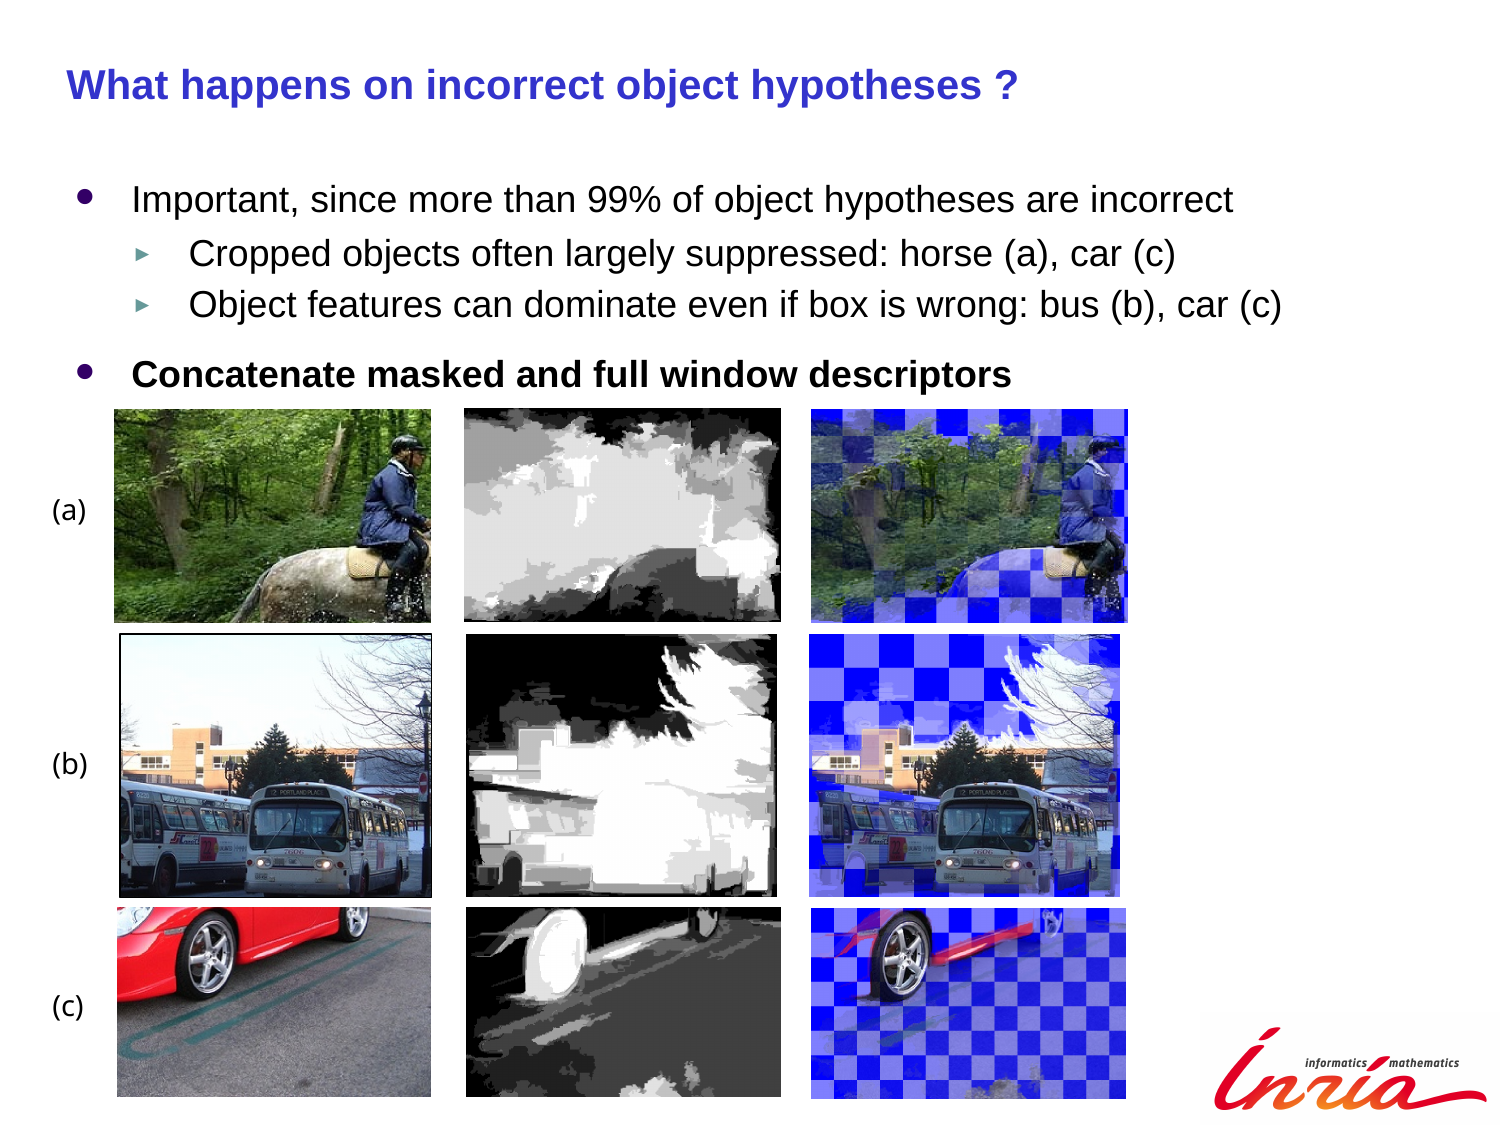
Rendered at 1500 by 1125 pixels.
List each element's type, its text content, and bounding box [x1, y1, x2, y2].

picture [811, 908, 1126, 1099]
title What happens on incorrect object hypotheses ? [51, 46, 1459, 123]
list Important, since more than 99% of object hypotheses are incorrect Cropped objects often largely suppressed: horse (a), car (c) Object features can dominate even if box is wrong: bus (b), car (c) Concatenate masked and full window descriptors [75, 178, 1425, 971]
picture [464, 408, 781, 622]
text_box (a) [37, 483, 109, 534]
picture [114, 409, 431, 623]
picture [120, 634, 431, 897]
picture [811, 409, 1128, 623]
picture [1200, 1012, 1500, 1125]
picture [117, 907, 431, 1097]
text_box (c) [37, 979, 107, 1030]
picture [809, 634, 1120, 897]
picture [466, 634, 777, 897]
picture [466, 907, 781, 1097]
text_box (b) [37, 737, 109, 788]
